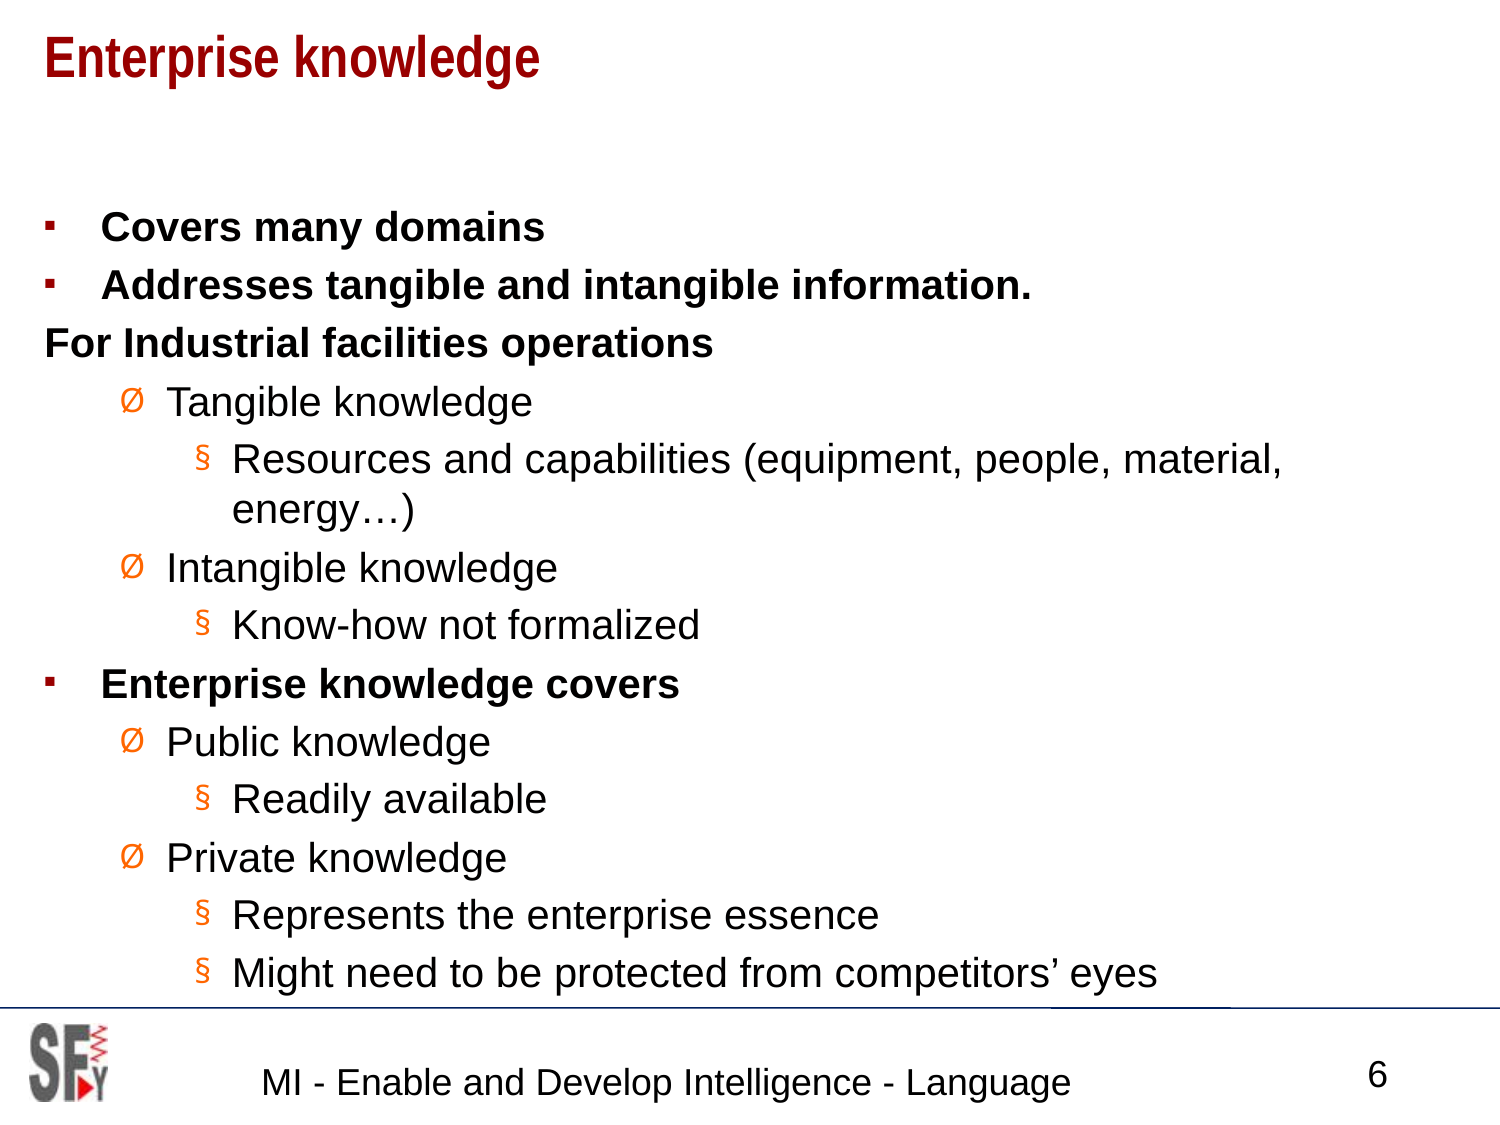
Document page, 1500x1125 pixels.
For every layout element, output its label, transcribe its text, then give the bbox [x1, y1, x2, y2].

picture [29, 1023, 108, 1102]
title Enterprise knowledge [29, 12, 1471, 184]
footer MI - Enable and Develop Intelligence - Language [246, 1042, 1266, 1103]
list Covers many domains Addresses tangible and intangible information. For Industrial facilities operations Tangible knowledge Resources and capabilities (equipment, people, material, energy…) Intangible knowledge Know-how not formalized Enterprise knowledge covers Public knowledge Readily available Private knowledge Represents the enterprise essence Might need to be protected from competitors’ eyes [29, 184, 1471, 1004]
slide_number <numéro> [1352, 1034, 1490, 1103]
